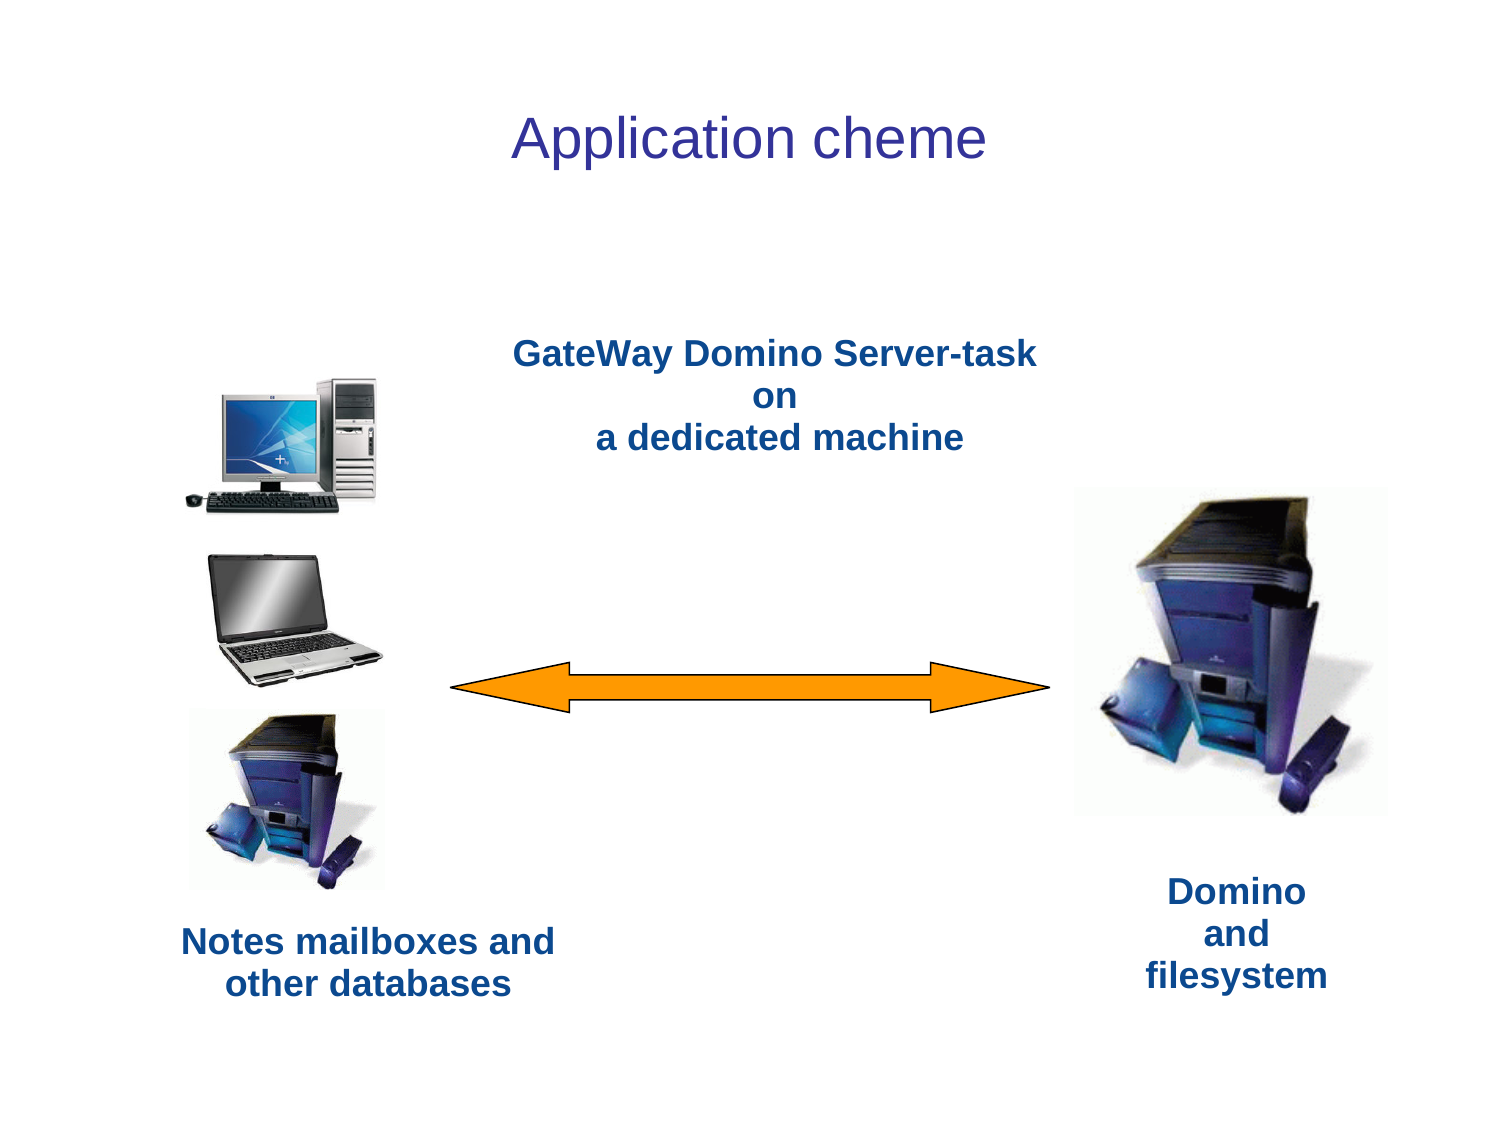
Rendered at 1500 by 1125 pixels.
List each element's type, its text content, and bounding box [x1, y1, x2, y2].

text_box Domino and filesystem [1125, 862, 1349, 1004]
text_box [450, 662, 1051, 713]
text_box Notes mailboxes and other databases [124, 912, 612, 1012]
text_box GateWay Domino Server-task on a dedicated machine [474, 324, 1076, 467]
text_box Application cheme [75, 45, 1426, 233]
picture [1074, 487, 1388, 816]
picture [177, 354, 385, 890]
